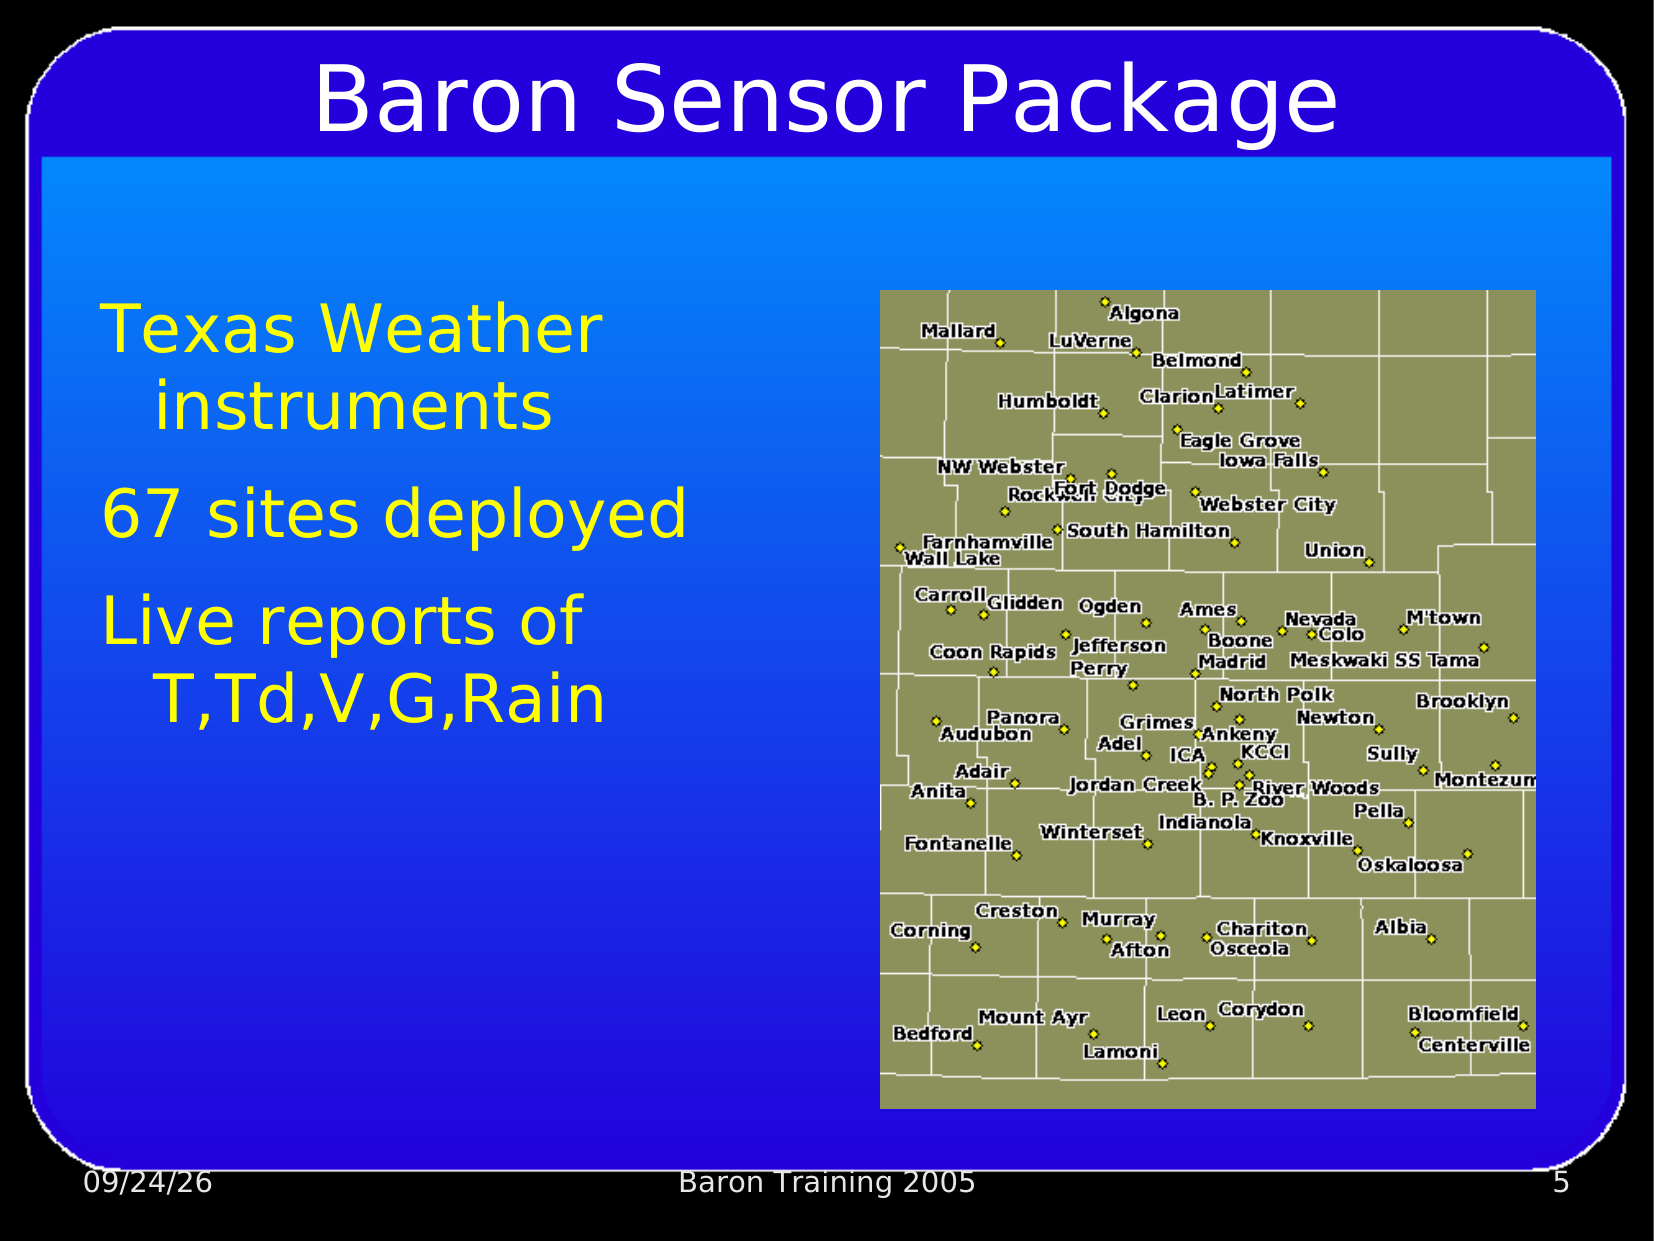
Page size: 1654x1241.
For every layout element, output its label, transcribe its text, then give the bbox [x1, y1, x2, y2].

picture [0, 0, 1654, 1241]
title Baron Sensor Package [82, 46, 1571, 154]
list Texas Weather instruments 67 sites deployed Live reports of T,Td,V,G,Rain [82, 290, 809, 1109]
